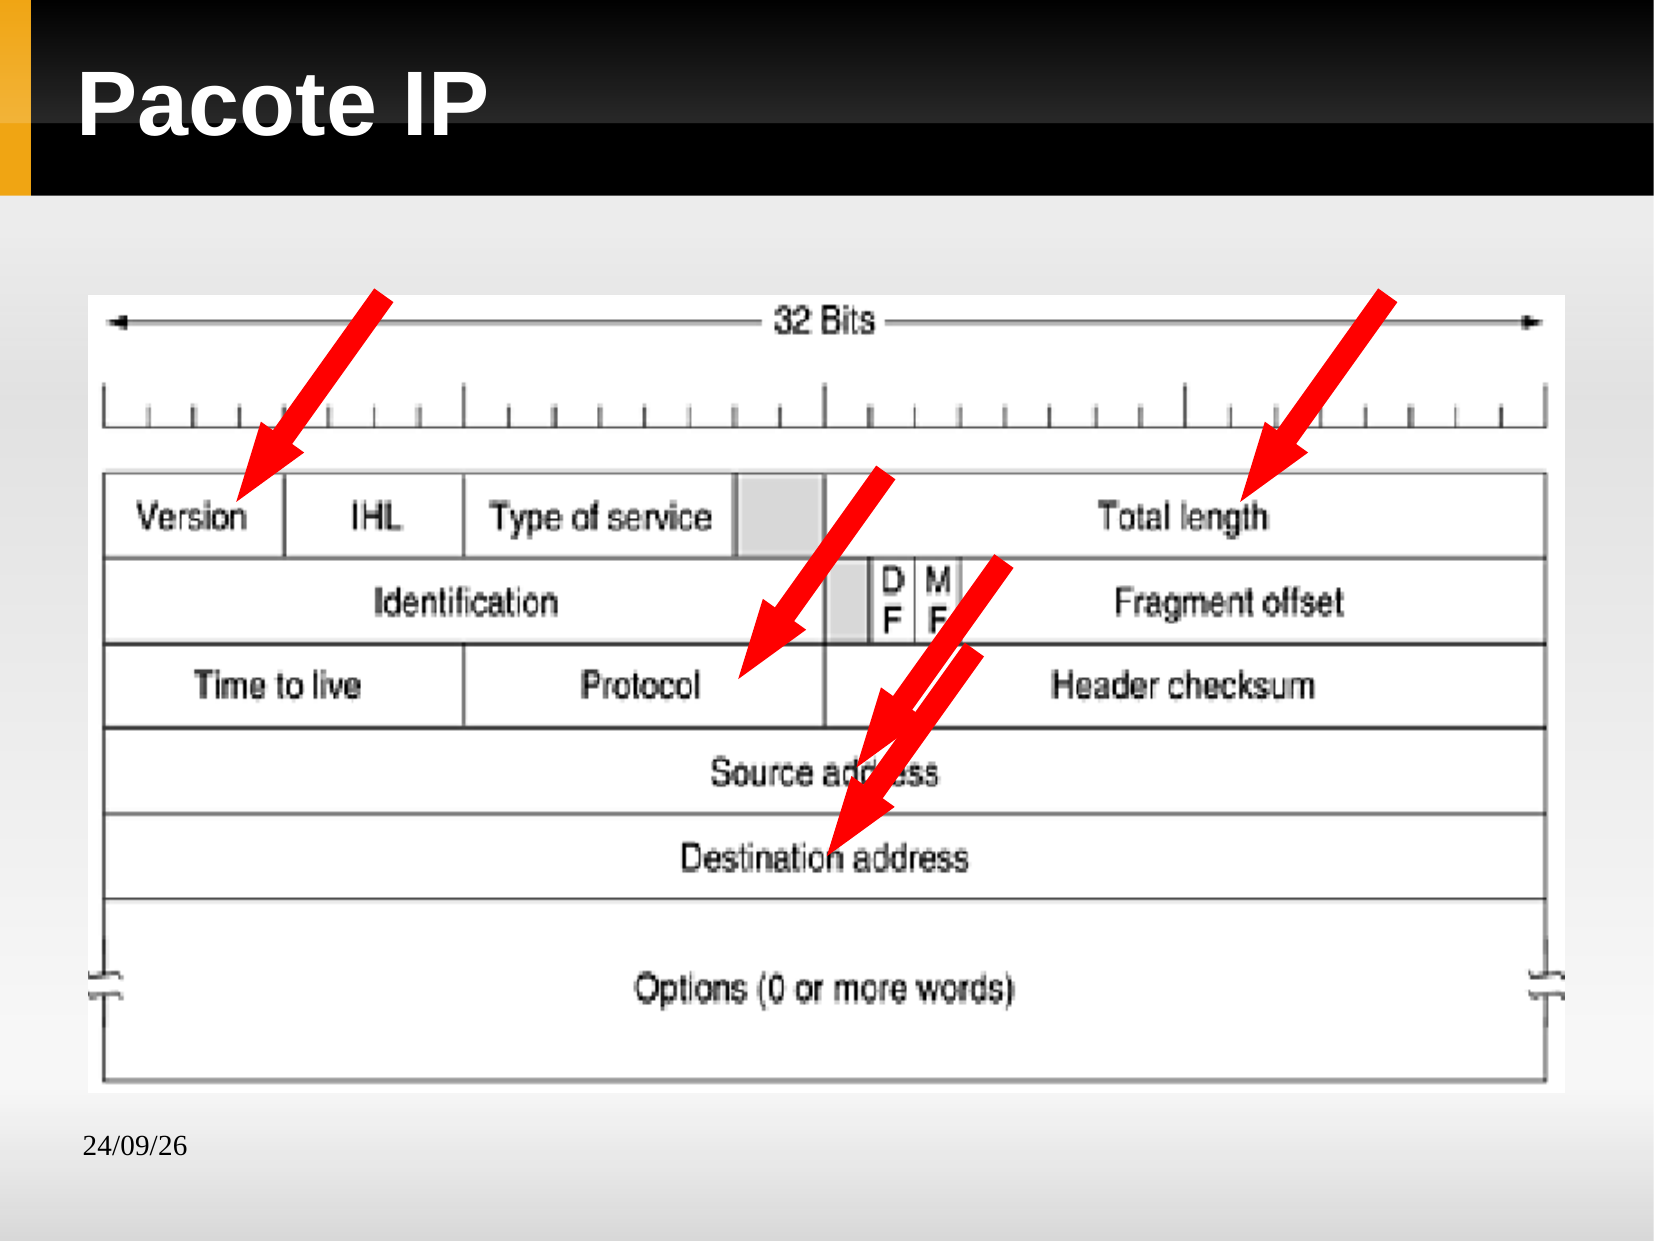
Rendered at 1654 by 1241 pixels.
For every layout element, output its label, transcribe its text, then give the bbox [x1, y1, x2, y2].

picture [0, 0, 1654, 1241]
title Pacote IP [76, 7, 1565, 200]
